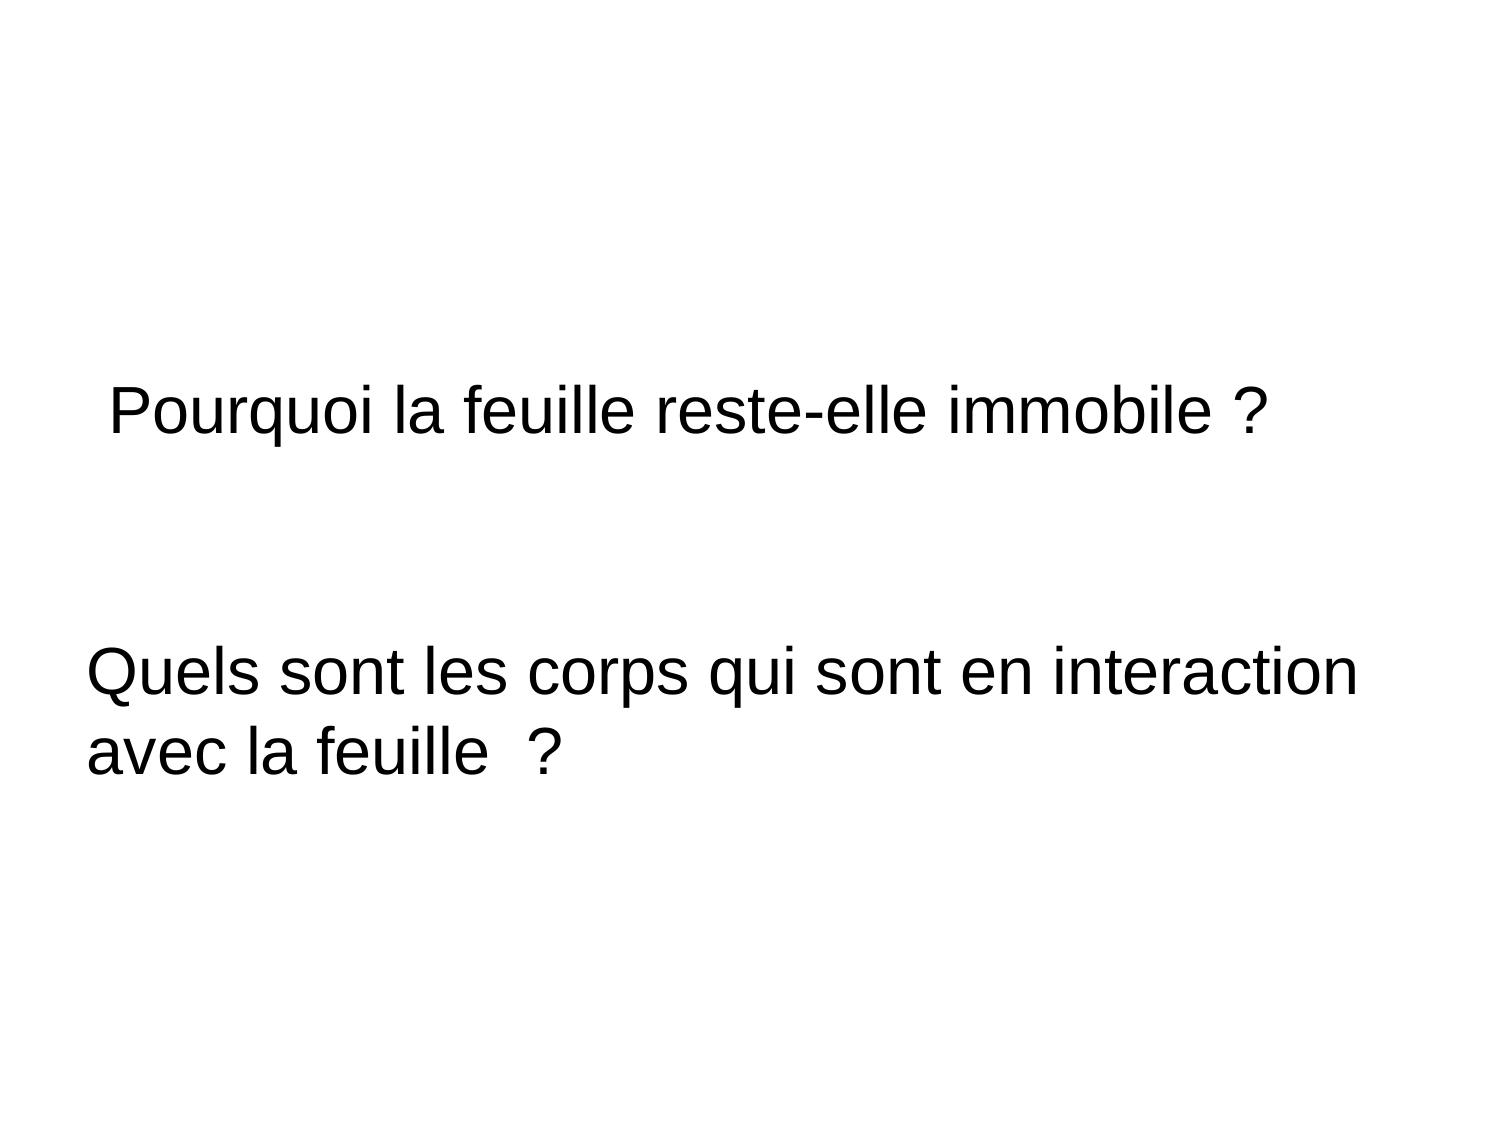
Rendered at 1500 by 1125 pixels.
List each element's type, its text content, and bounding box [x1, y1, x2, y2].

list Pourquoi la feuille reste-elle immobile ? [75, 262, 1426, 648]
text_box Quels sont les corps qui sont en interaction avec la feuille ? [72, 620, 1388, 796]
